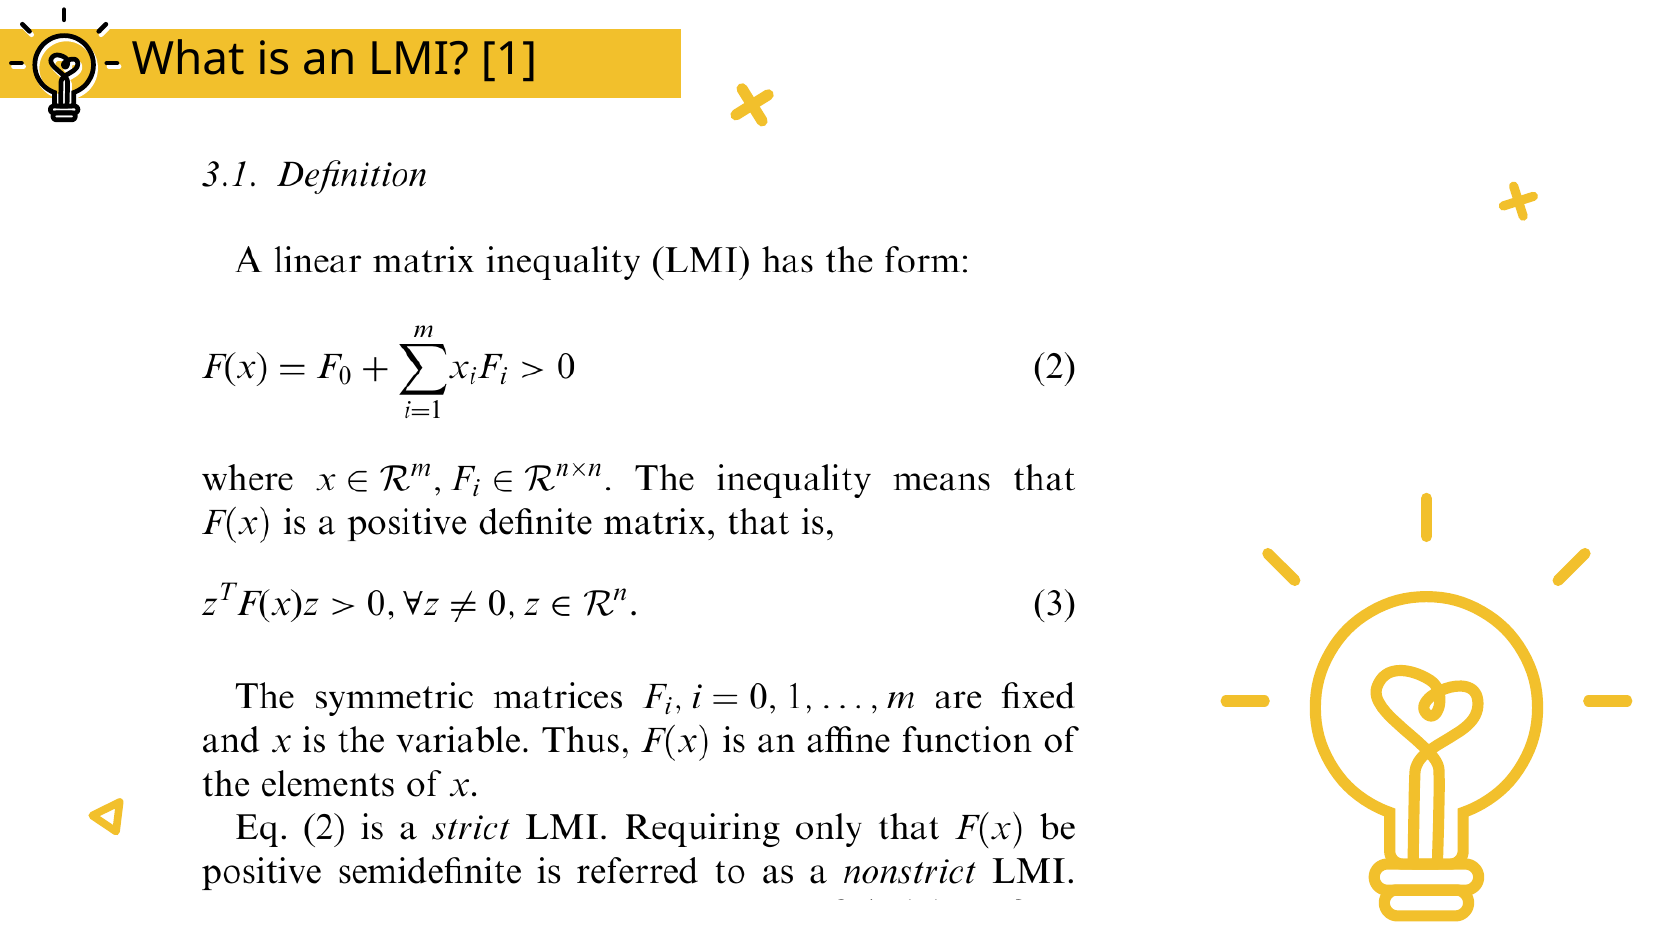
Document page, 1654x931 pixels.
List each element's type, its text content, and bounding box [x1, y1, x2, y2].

title What is an LMI? [1] [131, 16, 578, 97]
picture [187, 156, 1092, 901]
